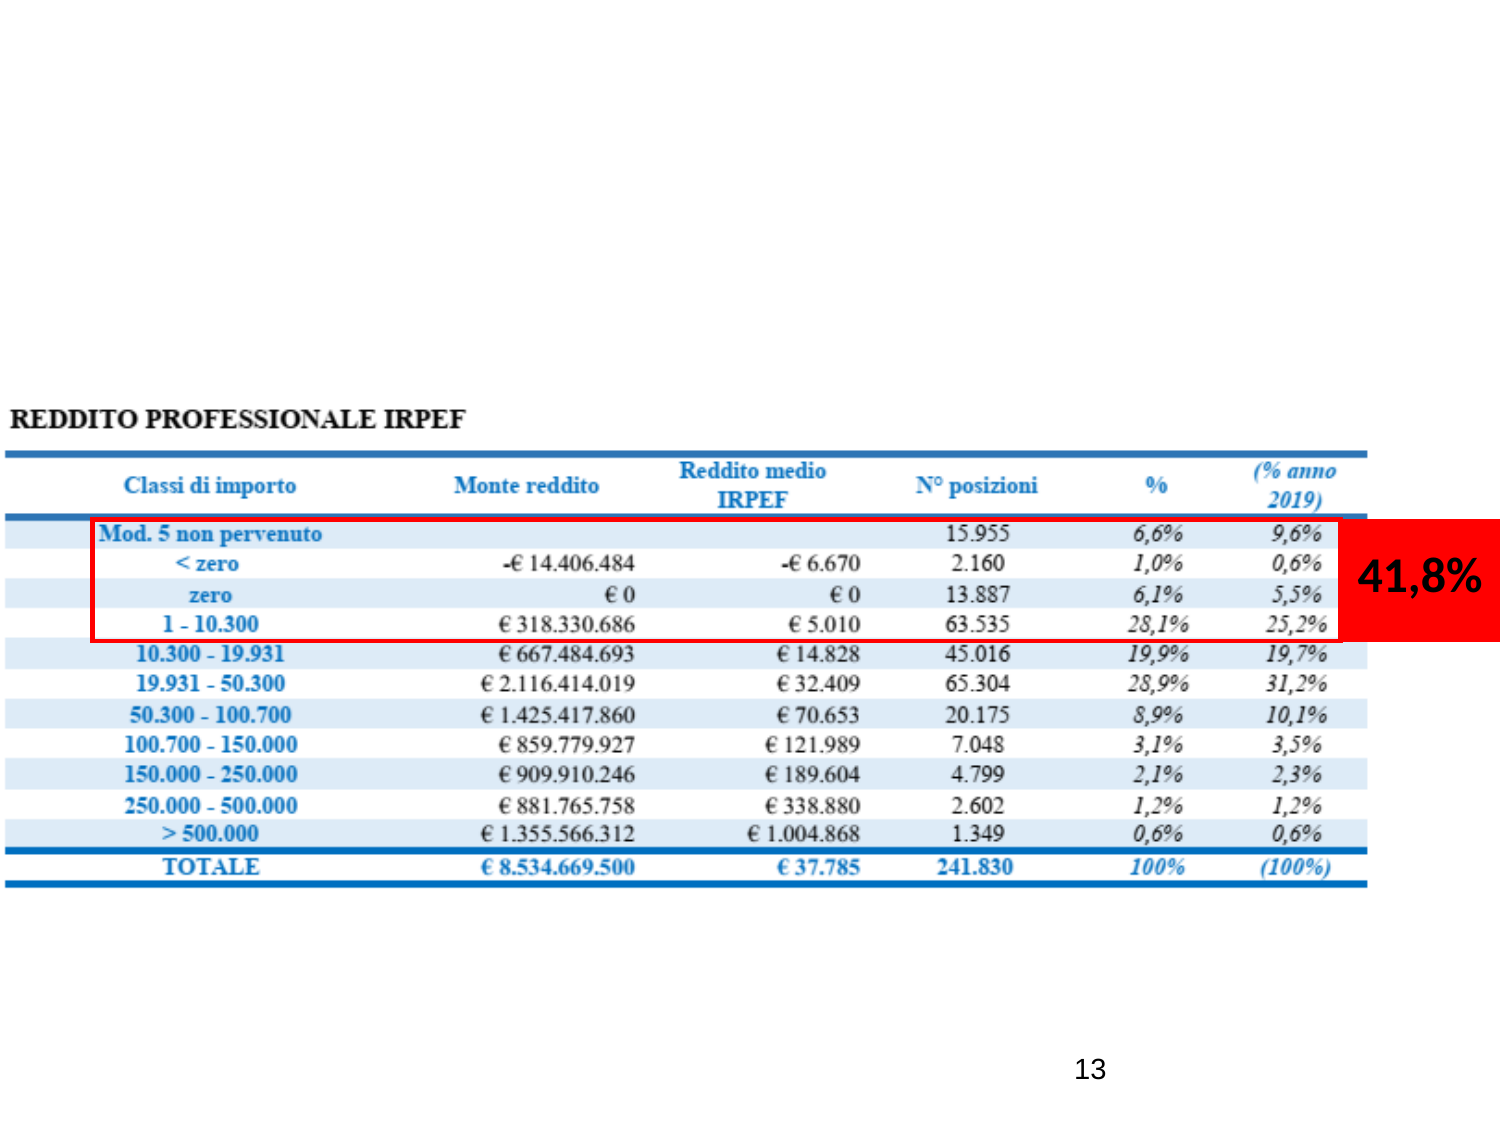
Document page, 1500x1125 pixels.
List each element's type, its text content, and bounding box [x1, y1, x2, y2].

picture [95, 522, 1338, 639]
text_box 41,8% [1340, 519, 1500, 641]
text_box [1059, 1042, 1397, 1103]
picture [0, 399, 1377, 903]
